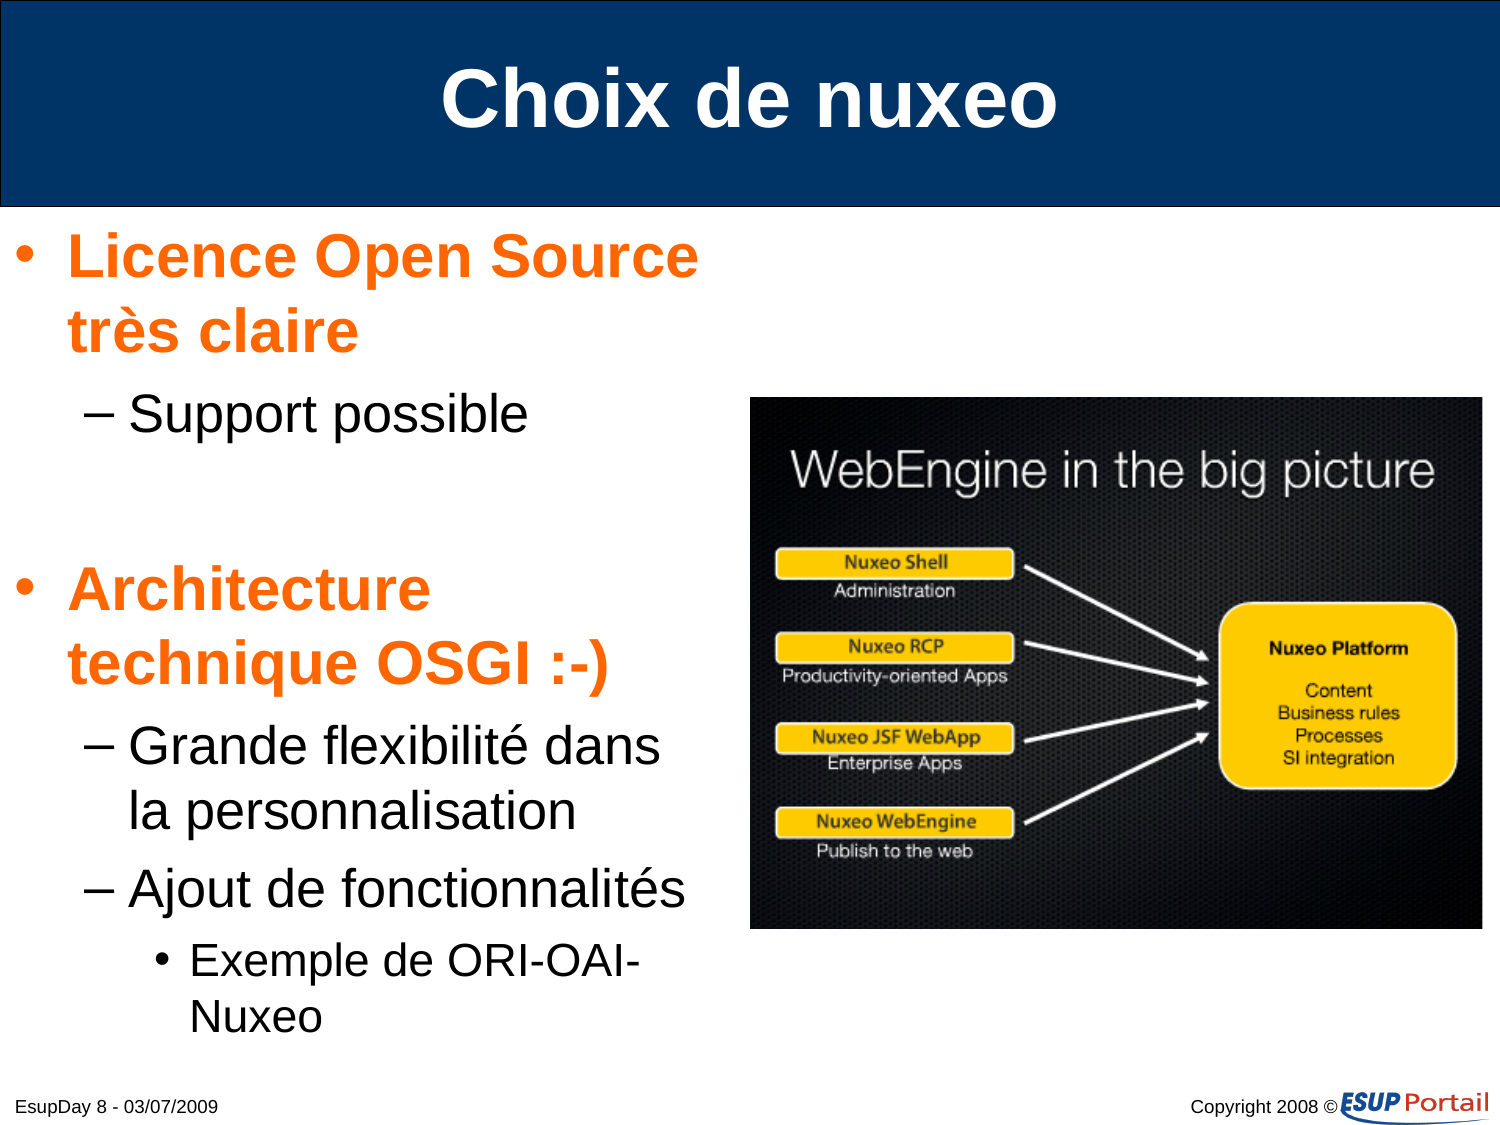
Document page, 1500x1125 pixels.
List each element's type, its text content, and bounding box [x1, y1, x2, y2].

picture [1340, 1092, 1489, 1125]
title Choix de nuxeo [0, 0, 1500, 210]
picture [750, 397, 1483, 929]
list Licence Open Source très claire Support possible Architecture technique OSGI :-) Grande flexibilité dans la personnalisation Ajout de fonctionnalités Exemple de ORI-OAI-Nuxeo [0, 208, 732, 1063]
